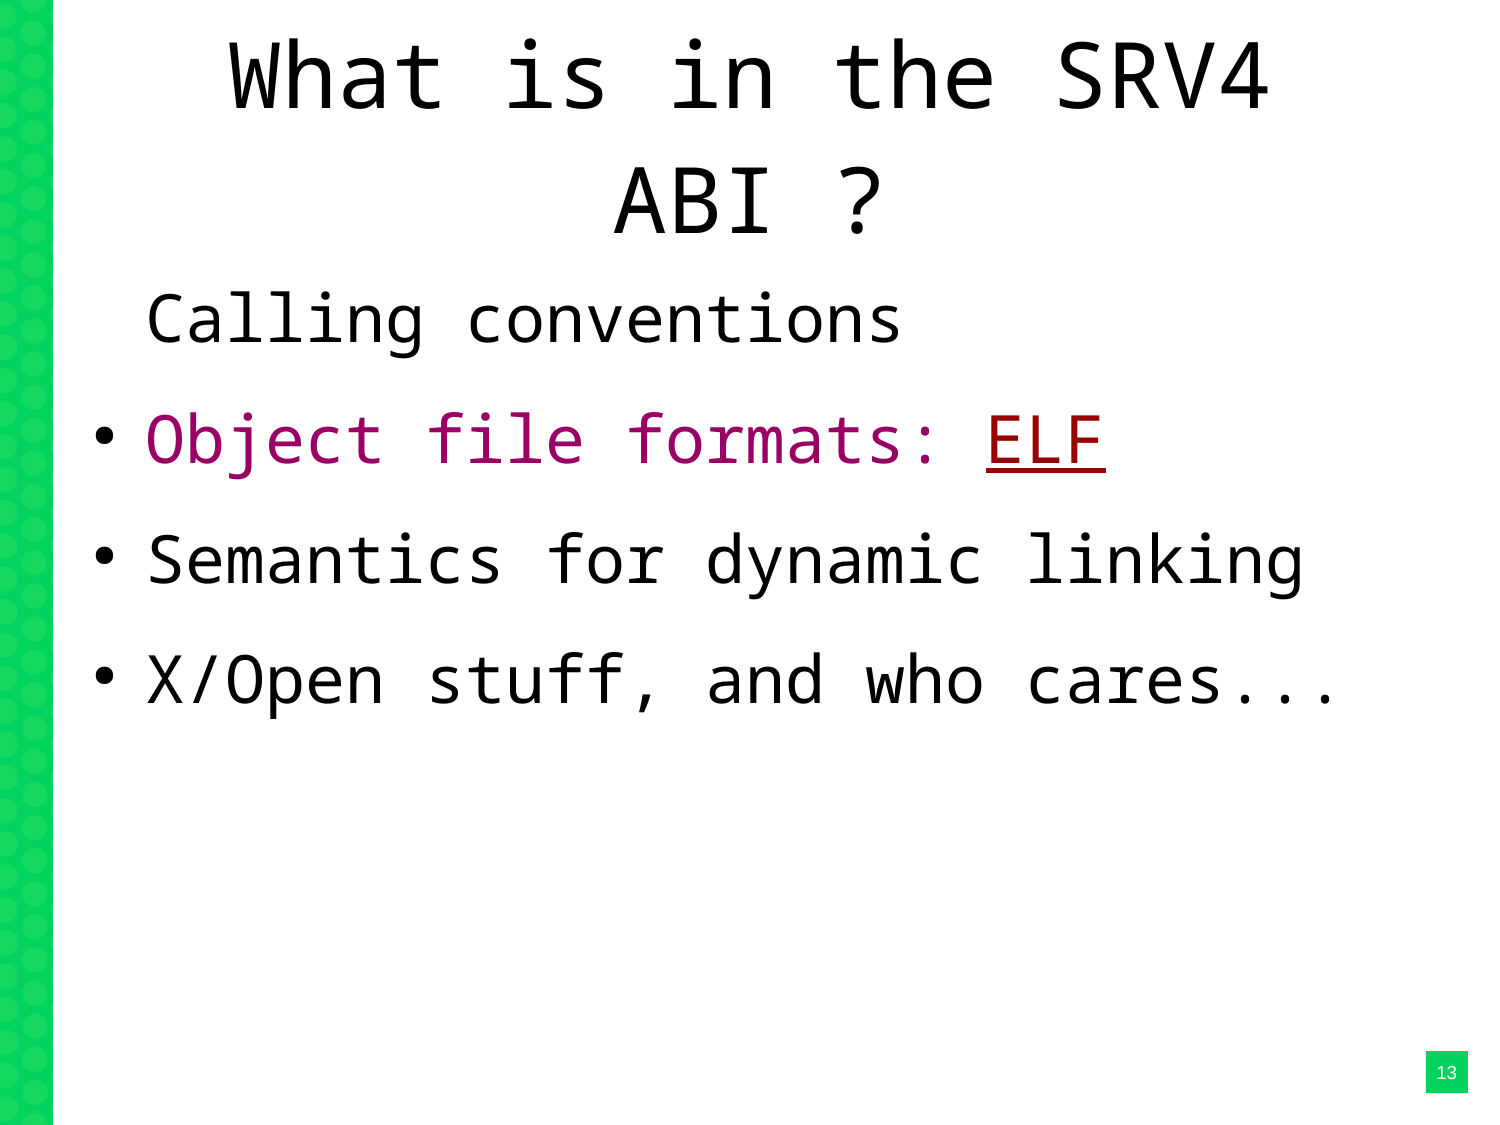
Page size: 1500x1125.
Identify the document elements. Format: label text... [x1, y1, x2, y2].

text_box <number> [1425, 1051, 1468, 1094]
title What is in the SRV4 ABI ? [75, 42, 1426, 229]
list Calling conventions Object file formats: ELF Semantics for dynamic linking X/Open stuff, and who cares... [75, 271, 1426, 924]
picture [0, 0, 53, 1125]
